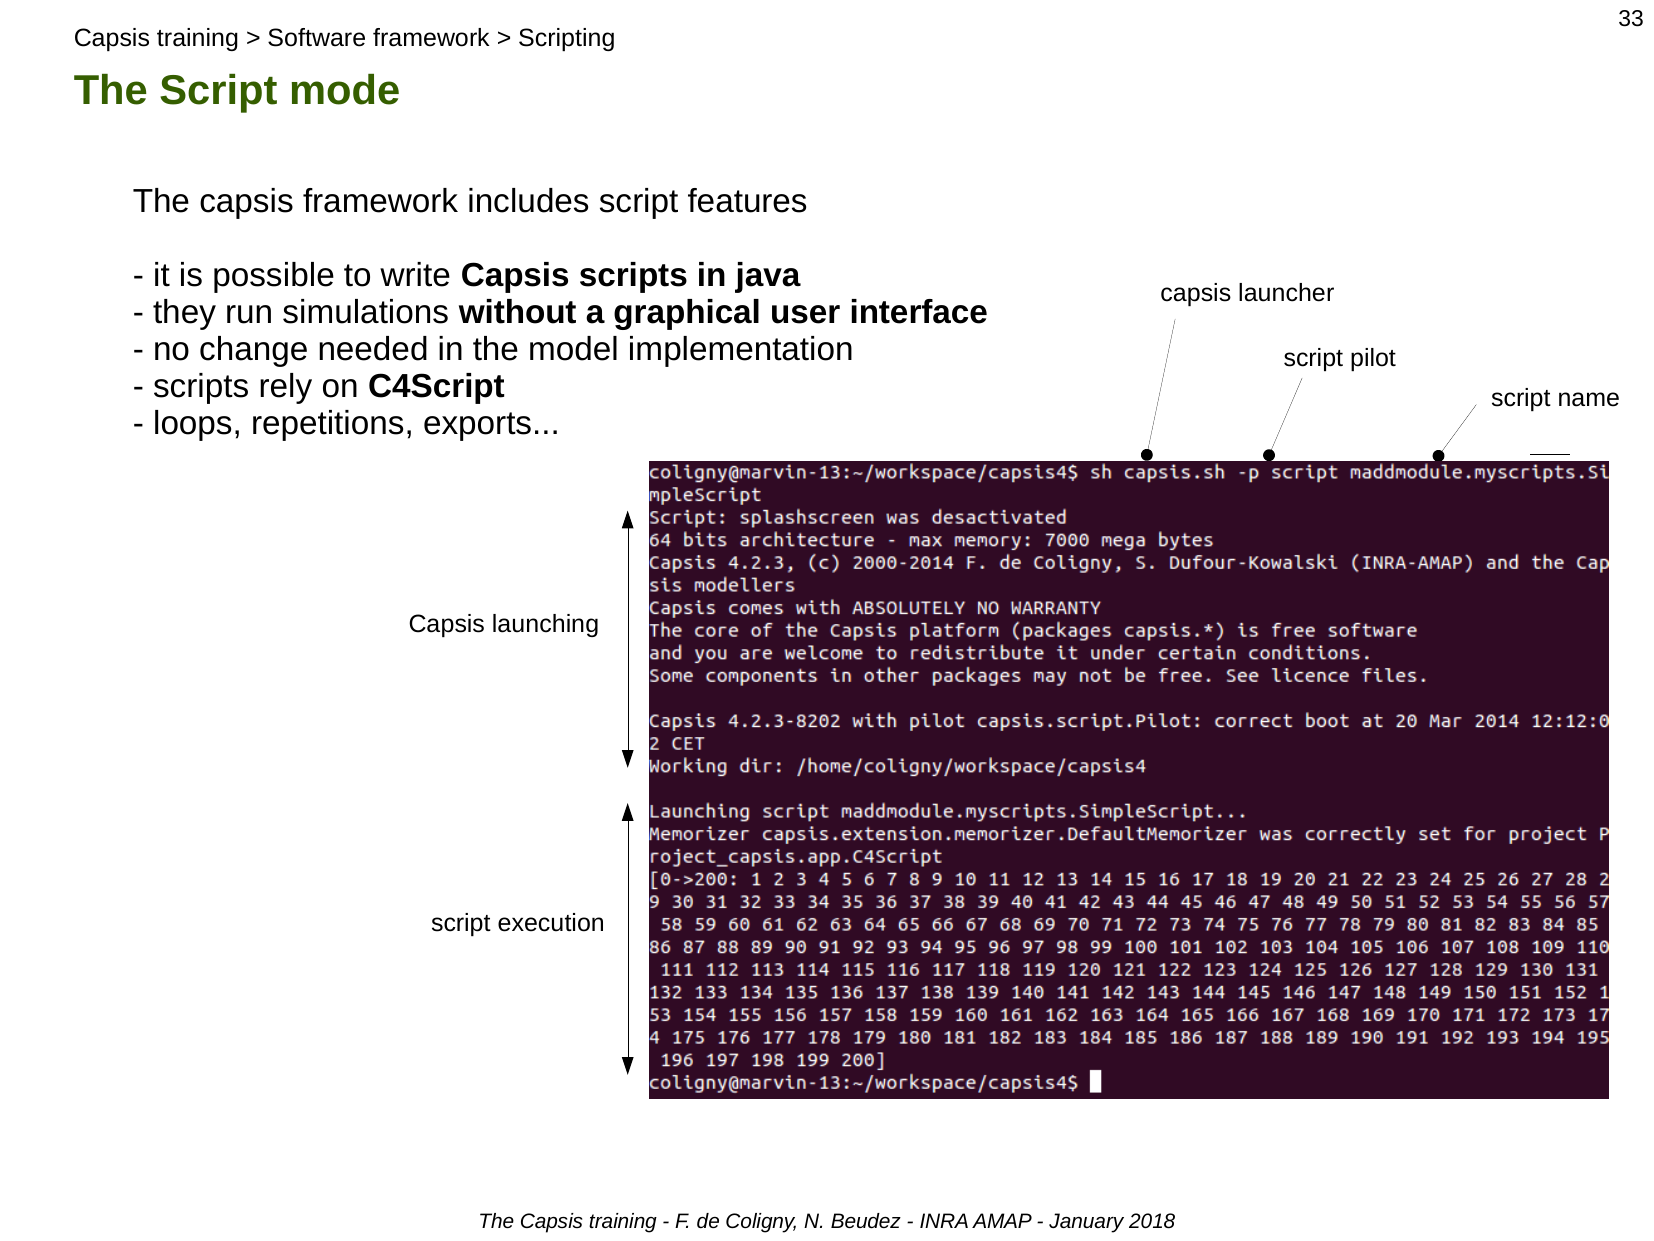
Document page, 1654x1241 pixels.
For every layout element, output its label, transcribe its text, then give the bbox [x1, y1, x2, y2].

text_box capsis launcher [1145, 271, 1512, 315]
text_box script pilot [1268, 336, 1443, 380]
text_box The Capsis training - F. de Coligny, N. Beudez - INRA AMAP - January 2018 [0, 1202, 1654, 1241]
text_box The capsis framework includes script features - it is possible to write Capsis scripts in java - they run simulations without a graphical user interface - no change needed in the model implementation - scripts rely on C4Script - loops, repetitions, exports... [118, 174, 1040, 490]
text_box script execution [366, 901, 621, 945]
text_box Capsis training > Software framework > Scripting [59, 16, 1004, 59]
picture [649, 461, 1609, 1099]
text_box The Script mode [59, 59, 1344, 121]
text_box script name [1476, 376, 1642, 420]
text_box Capsis launching [318, 602, 615, 646]
